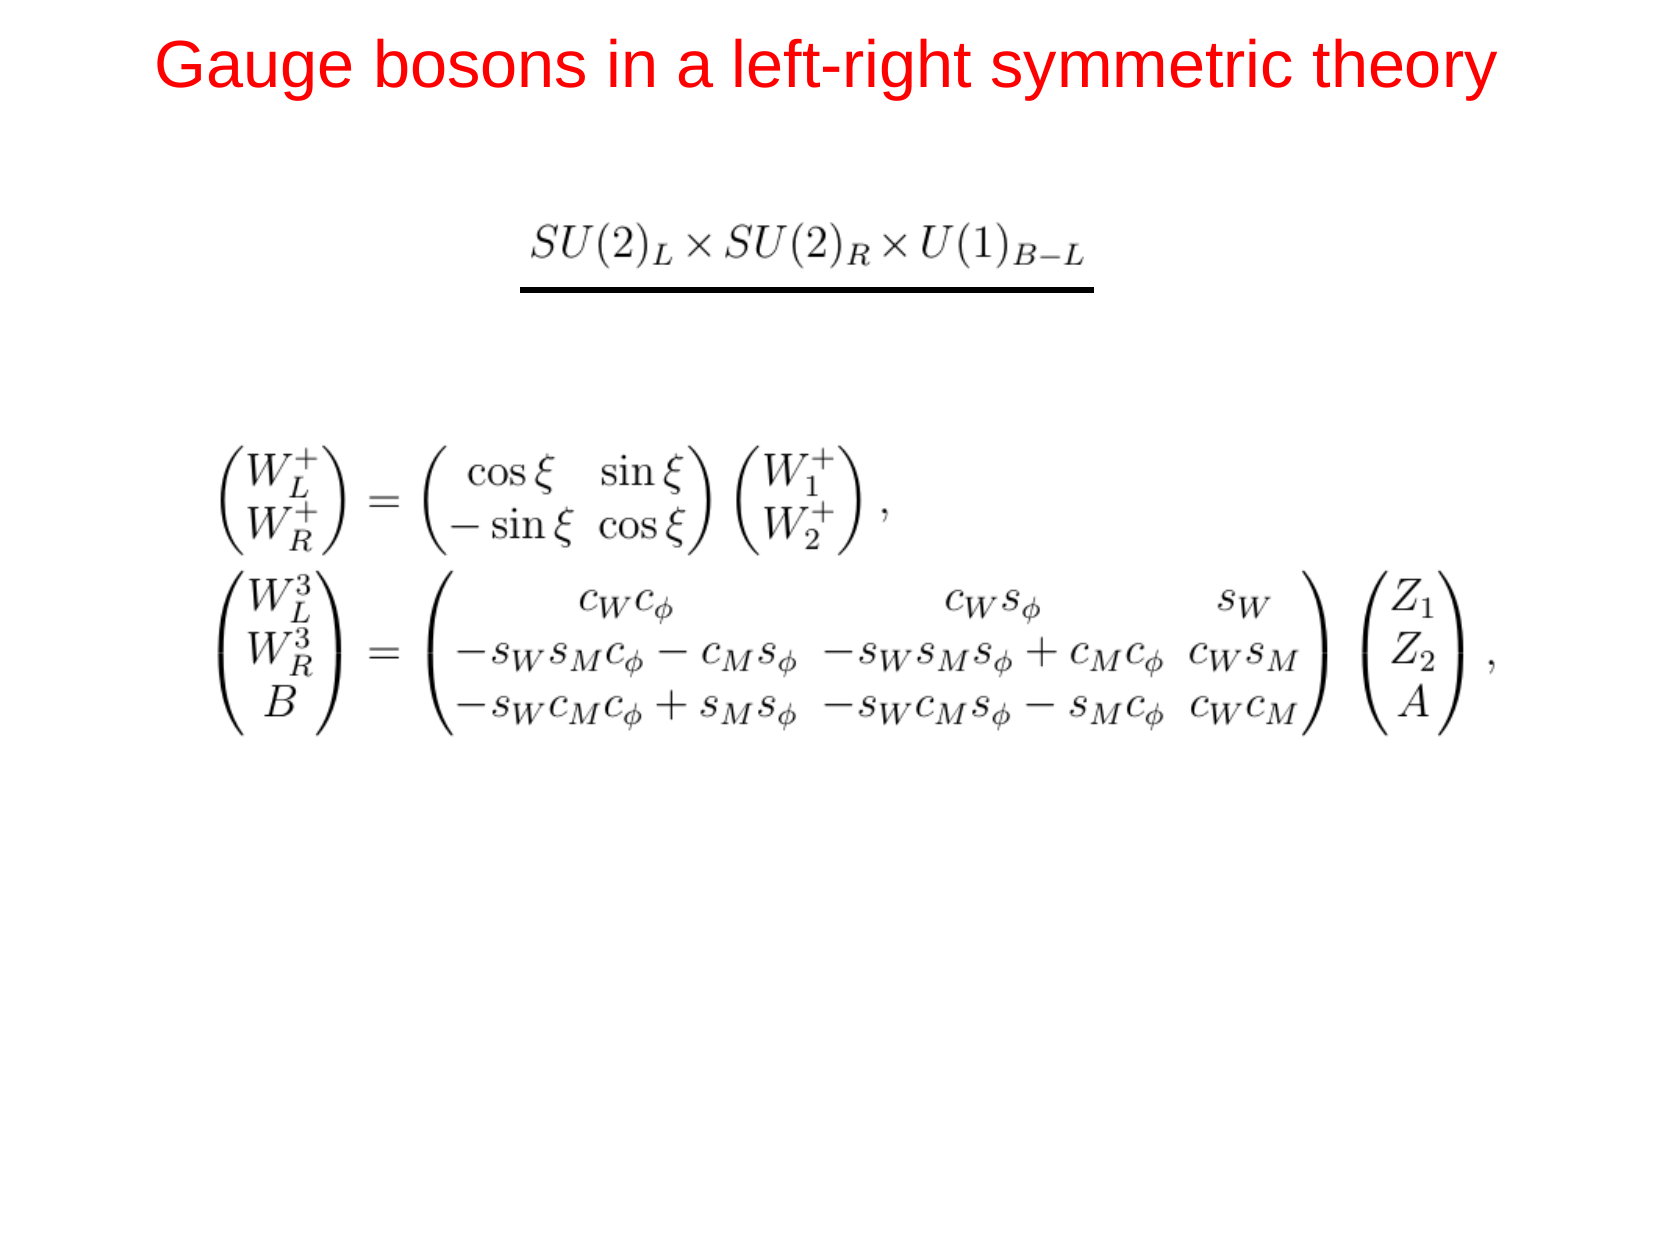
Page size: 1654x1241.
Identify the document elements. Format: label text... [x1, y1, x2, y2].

title Gauge bosons in a left-right symmetric theory [83, 0, 1572, 168]
picture [519, 210, 1131, 276]
picture [135, 429, 1576, 766]
